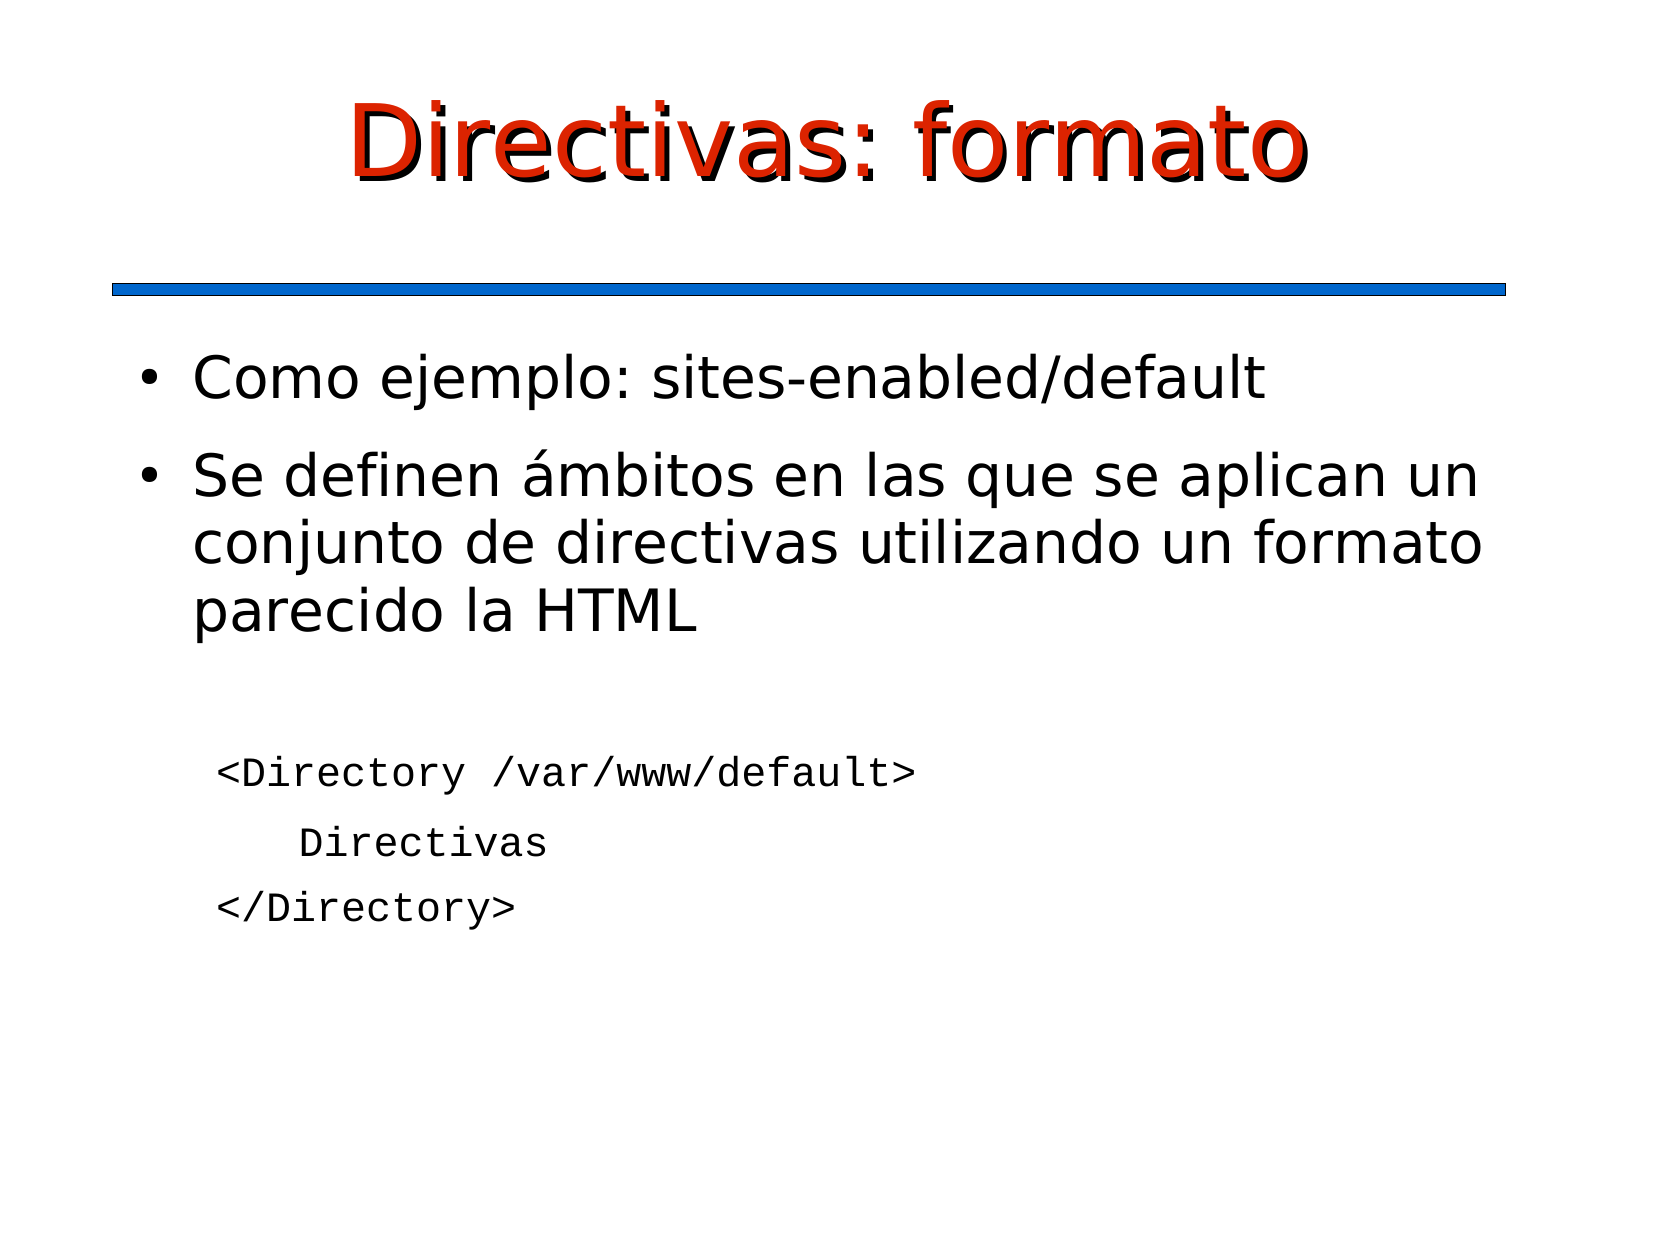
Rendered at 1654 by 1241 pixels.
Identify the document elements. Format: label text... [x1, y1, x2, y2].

title Directivas: formato [121, 37, 1534, 246]
list Como ejemplo: sites-enabled/default Se definen ámbitos en las que se aplican un conjunto de directivas utilizando un formato parecido la HTML <Directory /var/www/default> Directivas </Directory> [121, 344, 1534, 1127]
